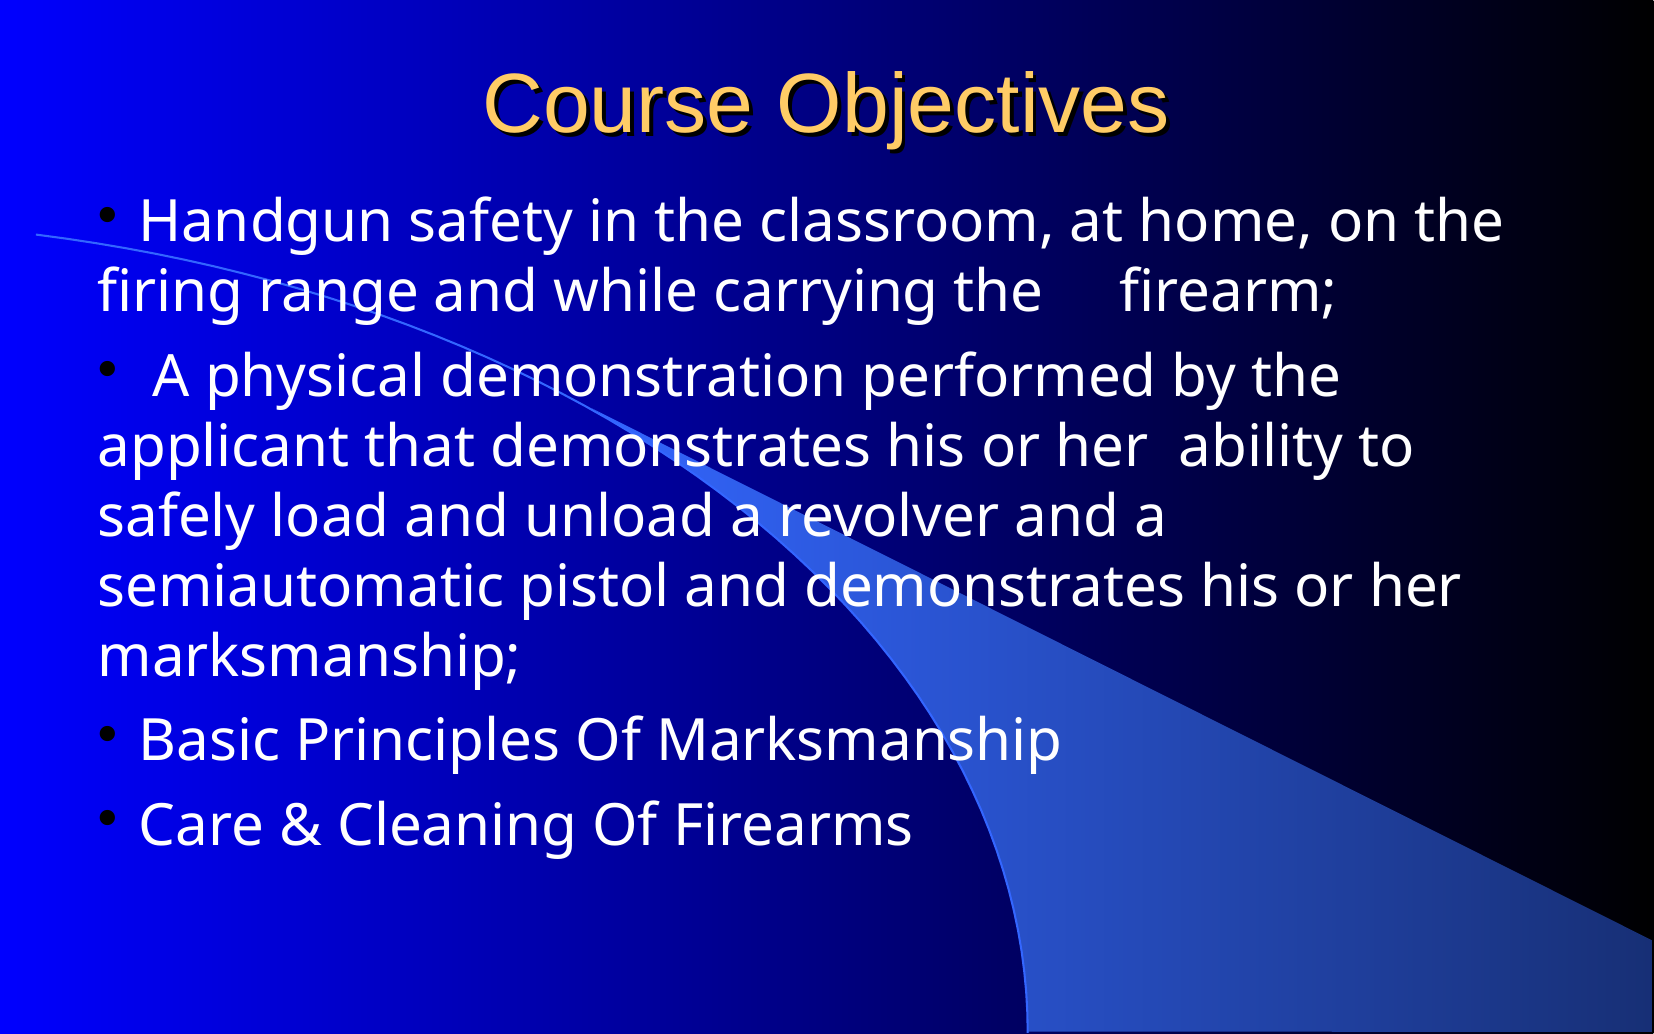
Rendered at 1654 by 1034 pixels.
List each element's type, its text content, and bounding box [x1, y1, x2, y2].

list Handgun safety in the classroom, at home, on the firing range and while carrying the firearm; A physical demonstration performed by the applicant that demonstrates his or her ability to safely load and unload a revolver and a semiautomatic pistol and demonstrates his or her marksmanship; Basic Principles Of Marksmanship Care & Cleaning Of Firearms [82, 175, 1571, 1005]
title Course Objectives [82, 40, 1571, 158]
